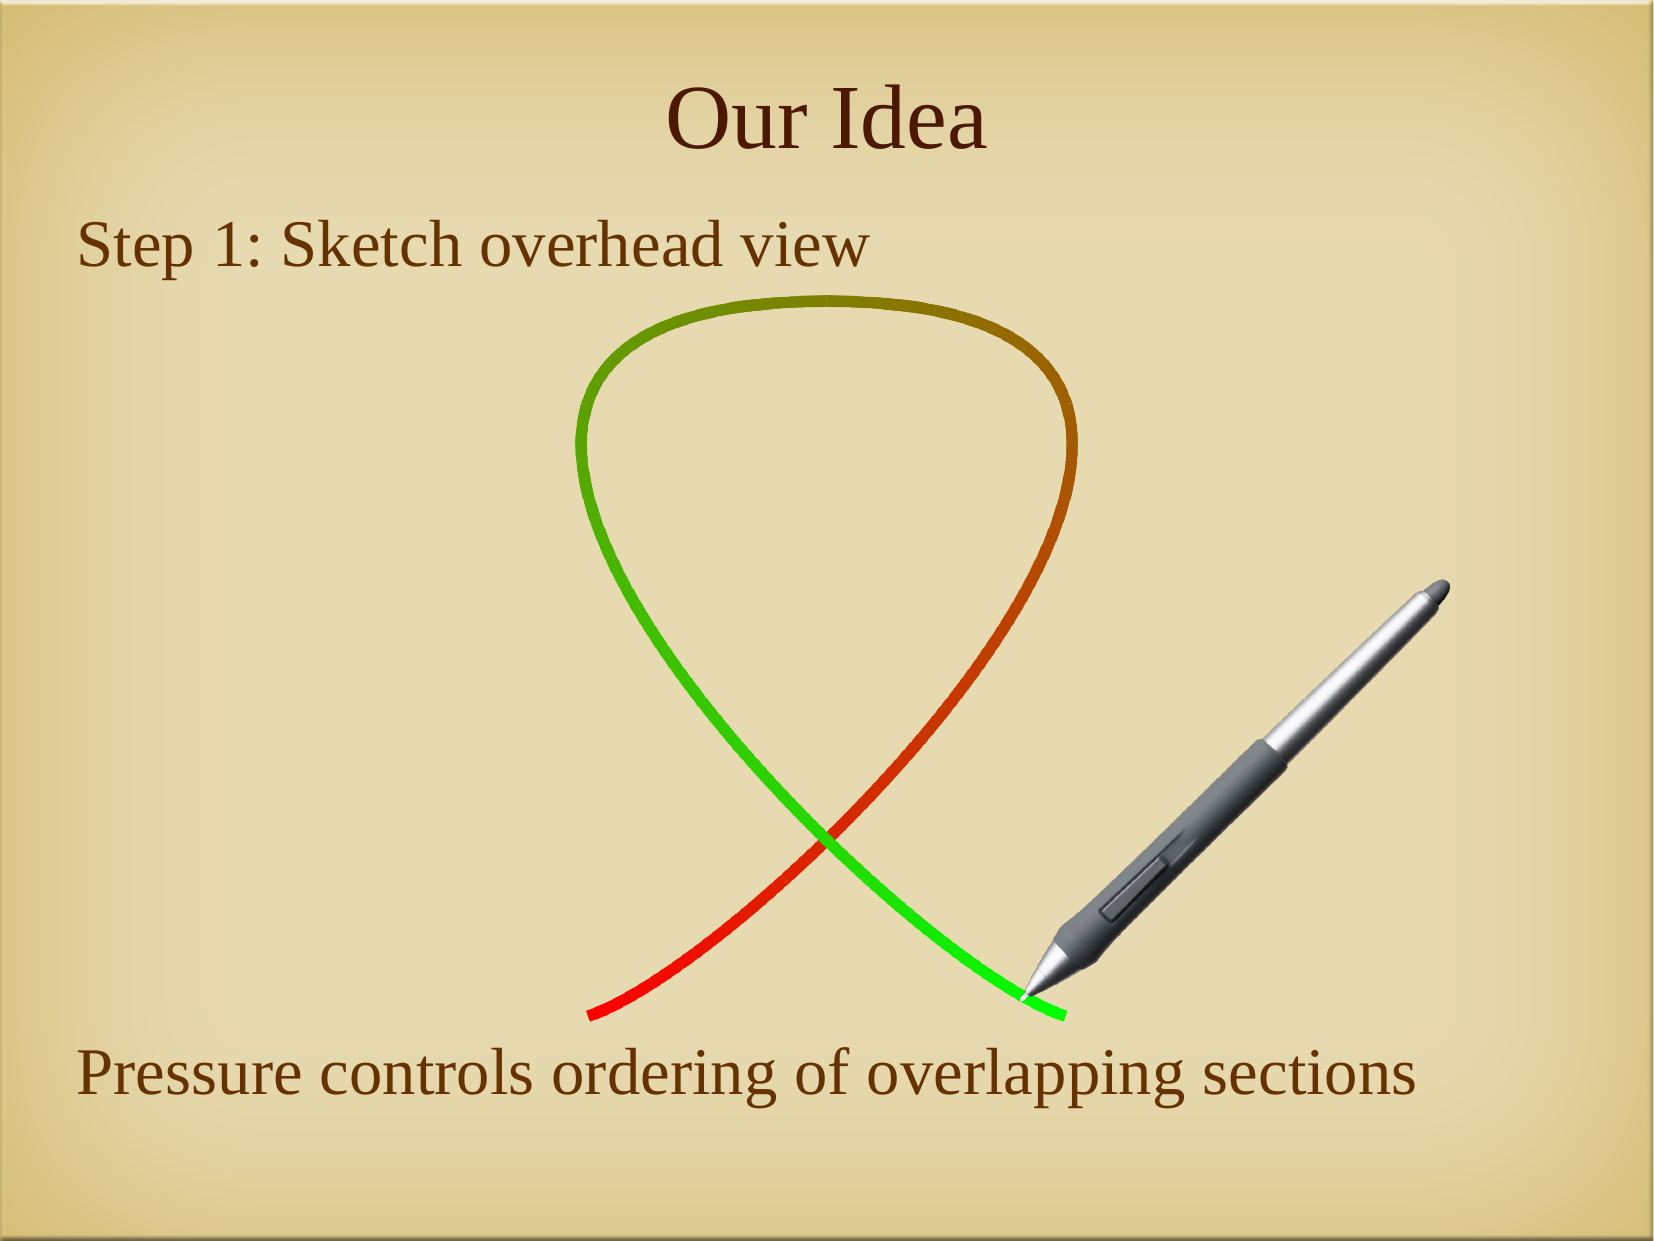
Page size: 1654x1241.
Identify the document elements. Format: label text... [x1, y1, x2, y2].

list Step 1: Sketch overhead view Pressure controls ordering of overlapping sections [59, 206, 1595, 1182]
picture [0, 0, 1654, 1241]
title Our Idea [59, 58, 1595, 178]
